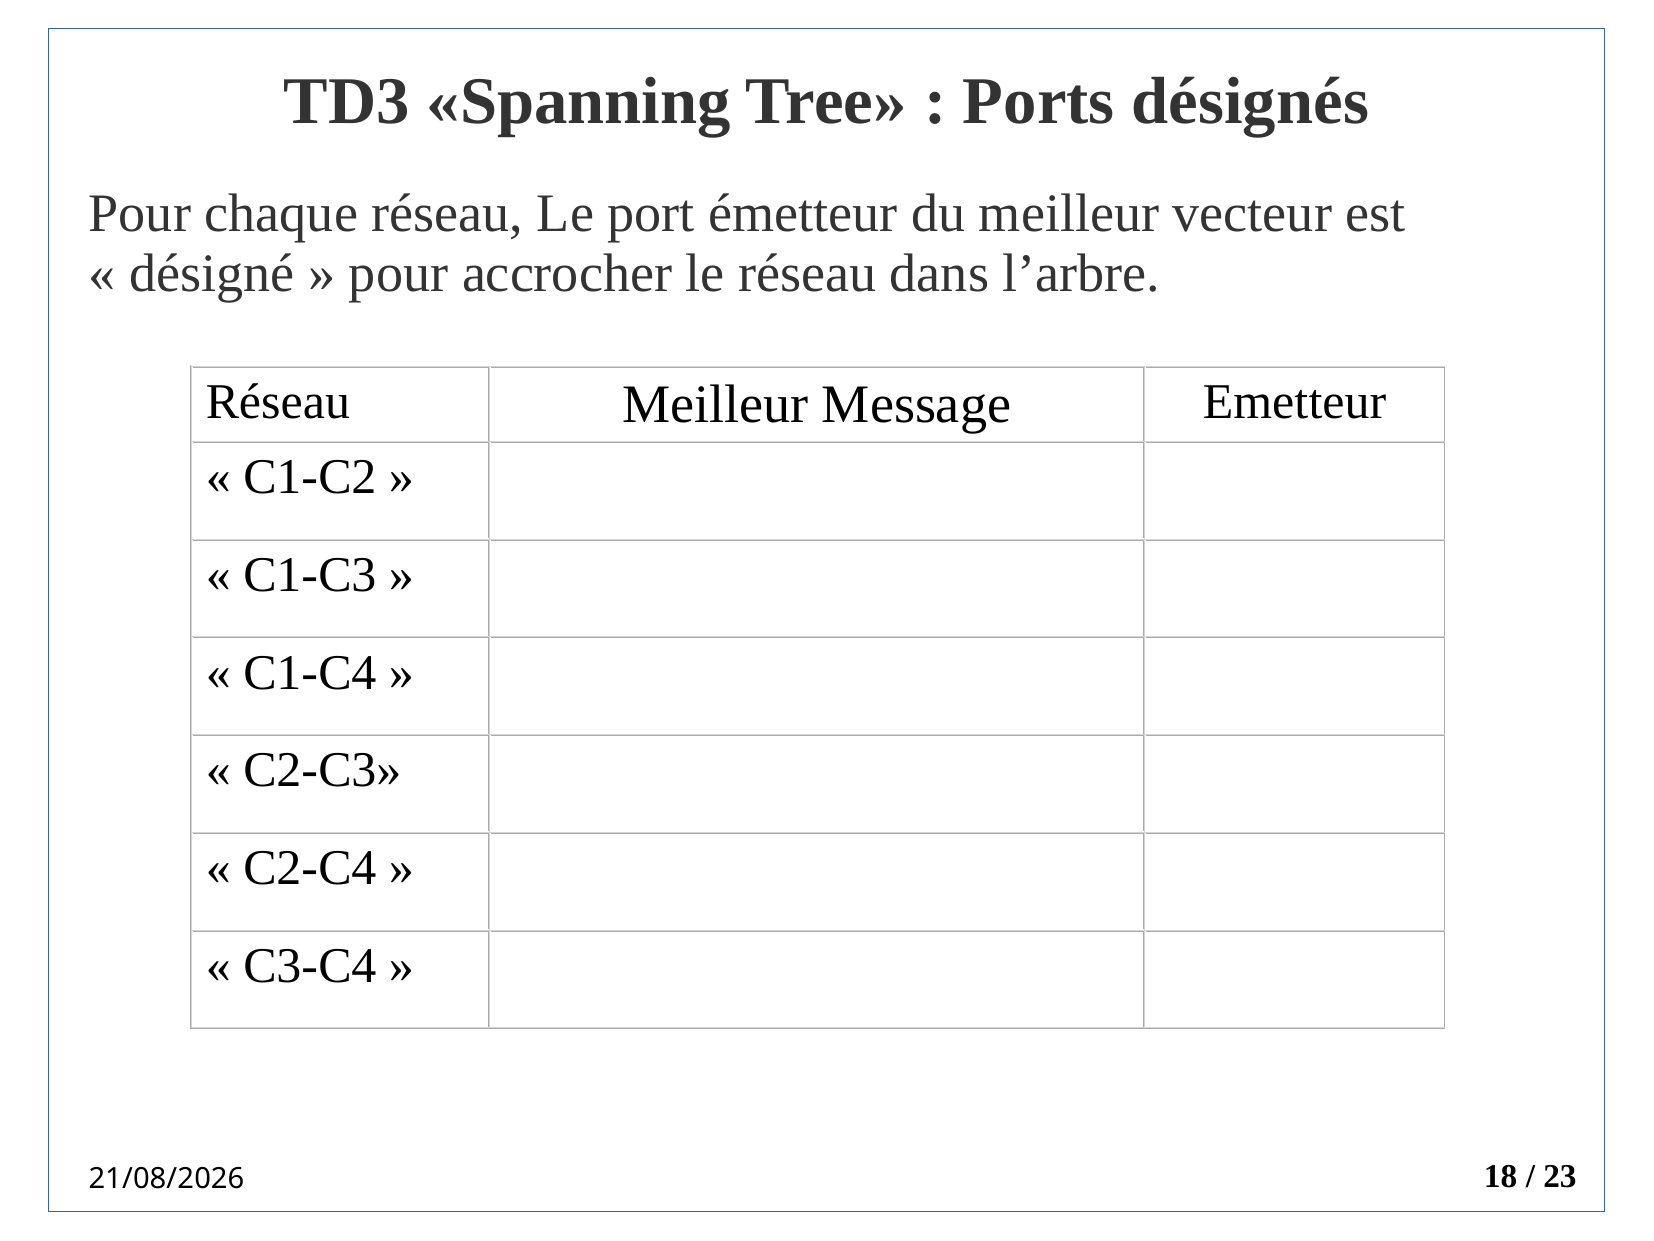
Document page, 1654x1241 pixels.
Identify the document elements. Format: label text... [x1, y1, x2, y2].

table_cell [491, 932, 1143, 1026]
table_cell [1146, 443, 1444, 538]
table_cell [1146, 932, 1444, 1026]
table_cell [491, 541, 1143, 636]
table_cell « C1-C4 » [193, 638, 488, 734]
table_cell [1146, 638, 1444, 734]
title TD3 «Spanning Tree» : Ports désignés [88, 61, 1565, 142]
table_cell « C2-C4 » [193, 834, 488, 929]
table_cell « C1-C2 » [193, 443, 488, 538]
table_header Meilleur Message [491, 368, 1143, 441]
table_cell [491, 638, 1143, 734]
table_cell [1146, 834, 1444, 929]
table_header Emetteur [1146, 368, 1444, 441]
table_cell [1146, 736, 1444, 831]
table_cell [1146, 541, 1444, 636]
table_cell [491, 834, 1143, 929]
table_cell [491, 443, 1143, 538]
table_header Réseau [193, 368, 488, 441]
table_cell « C2-C3» [193, 736, 488, 831]
table_cell « C3-C4 » [193, 932, 488, 1026]
table_cell « C1-C3 » [193, 541, 488, 636]
list Pour chaque réseau, Le port émetteur du meilleur vecteur est « désigné » pour accrocher le réseau dans l’arbre. [88, 183, 1565, 1123]
table_cell [491, 736, 1143, 831]
